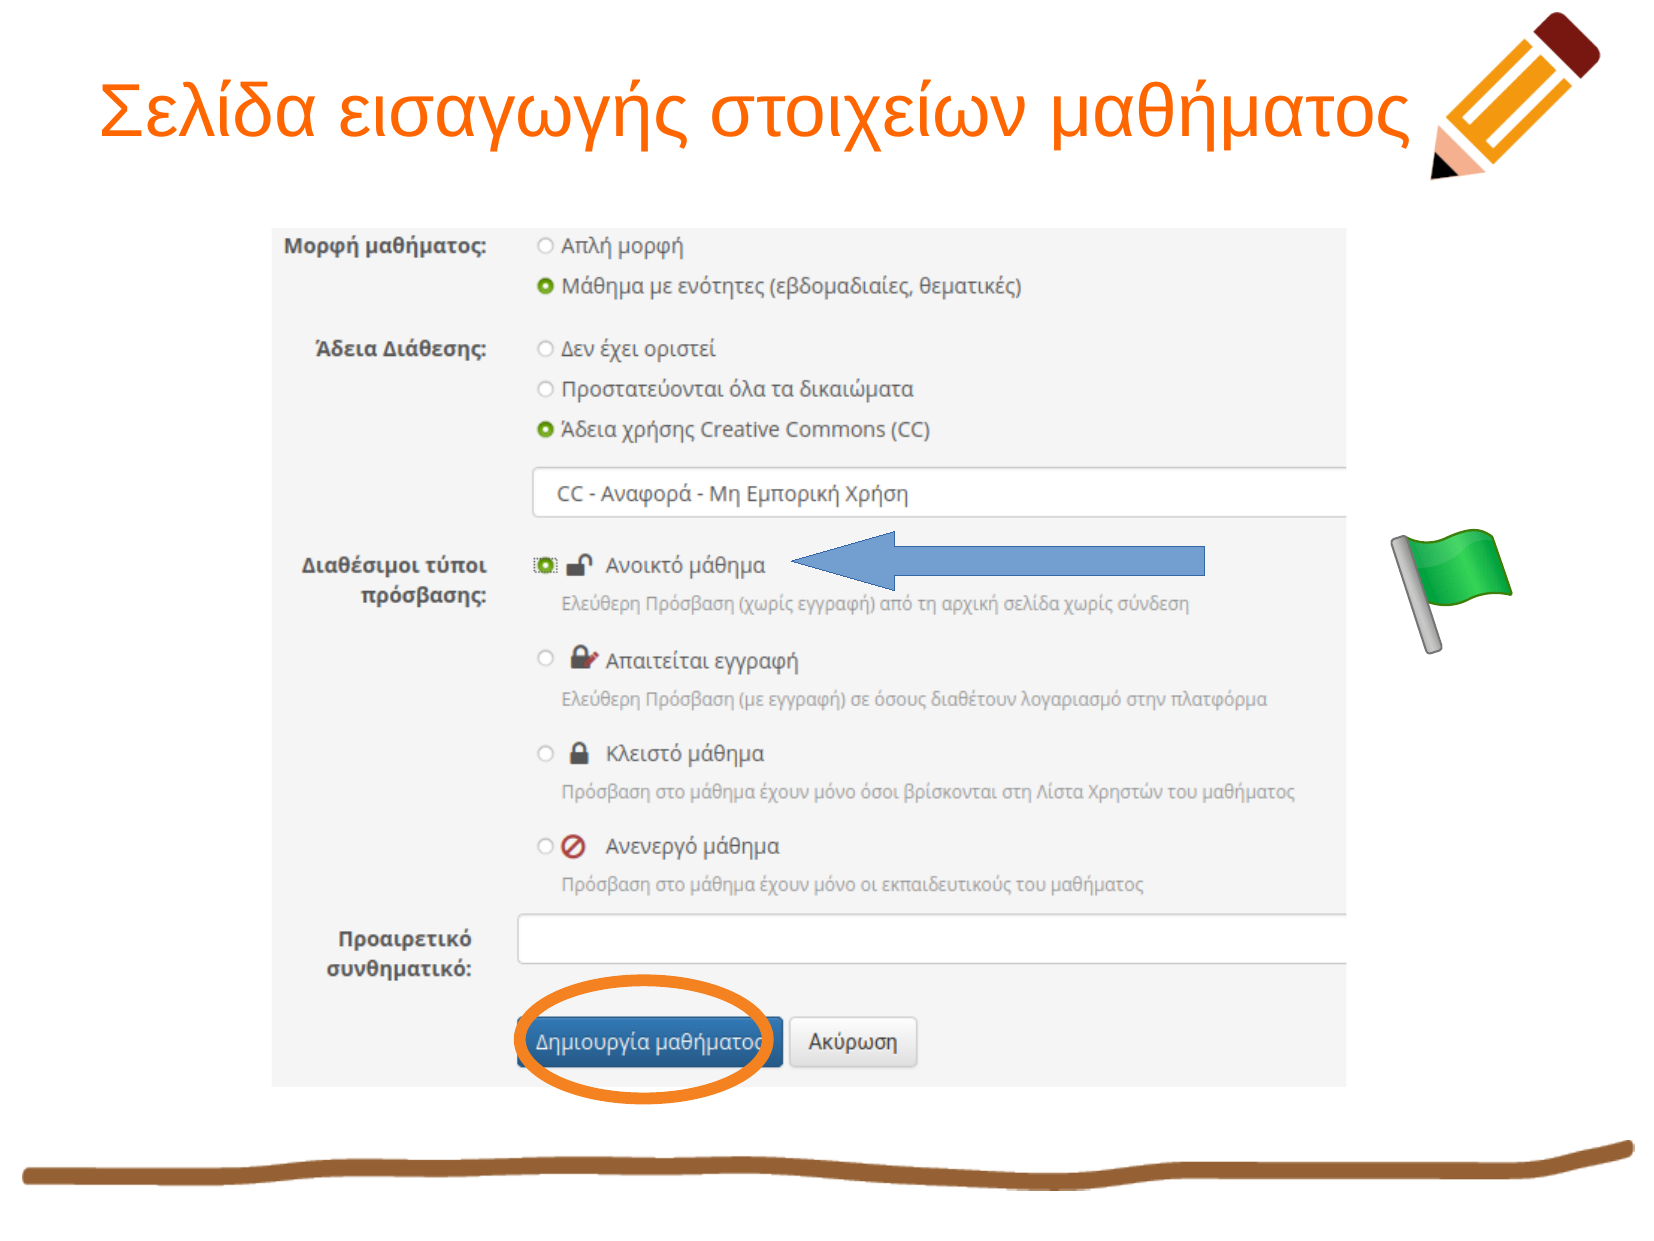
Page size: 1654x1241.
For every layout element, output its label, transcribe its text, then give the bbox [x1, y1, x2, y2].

picture [1372, 513, 1531, 671]
title Σελίδα εισαγωγής στοιχείων μαθήματος [82, 49, 1430, 172]
picture [271, 228, 1347, 1087]
picture [1430, 12, 1601, 181]
picture [526, 987, 761, 1087]
text_box [791, 531, 1205, 591]
picture [22, 1140, 1635, 1191]
